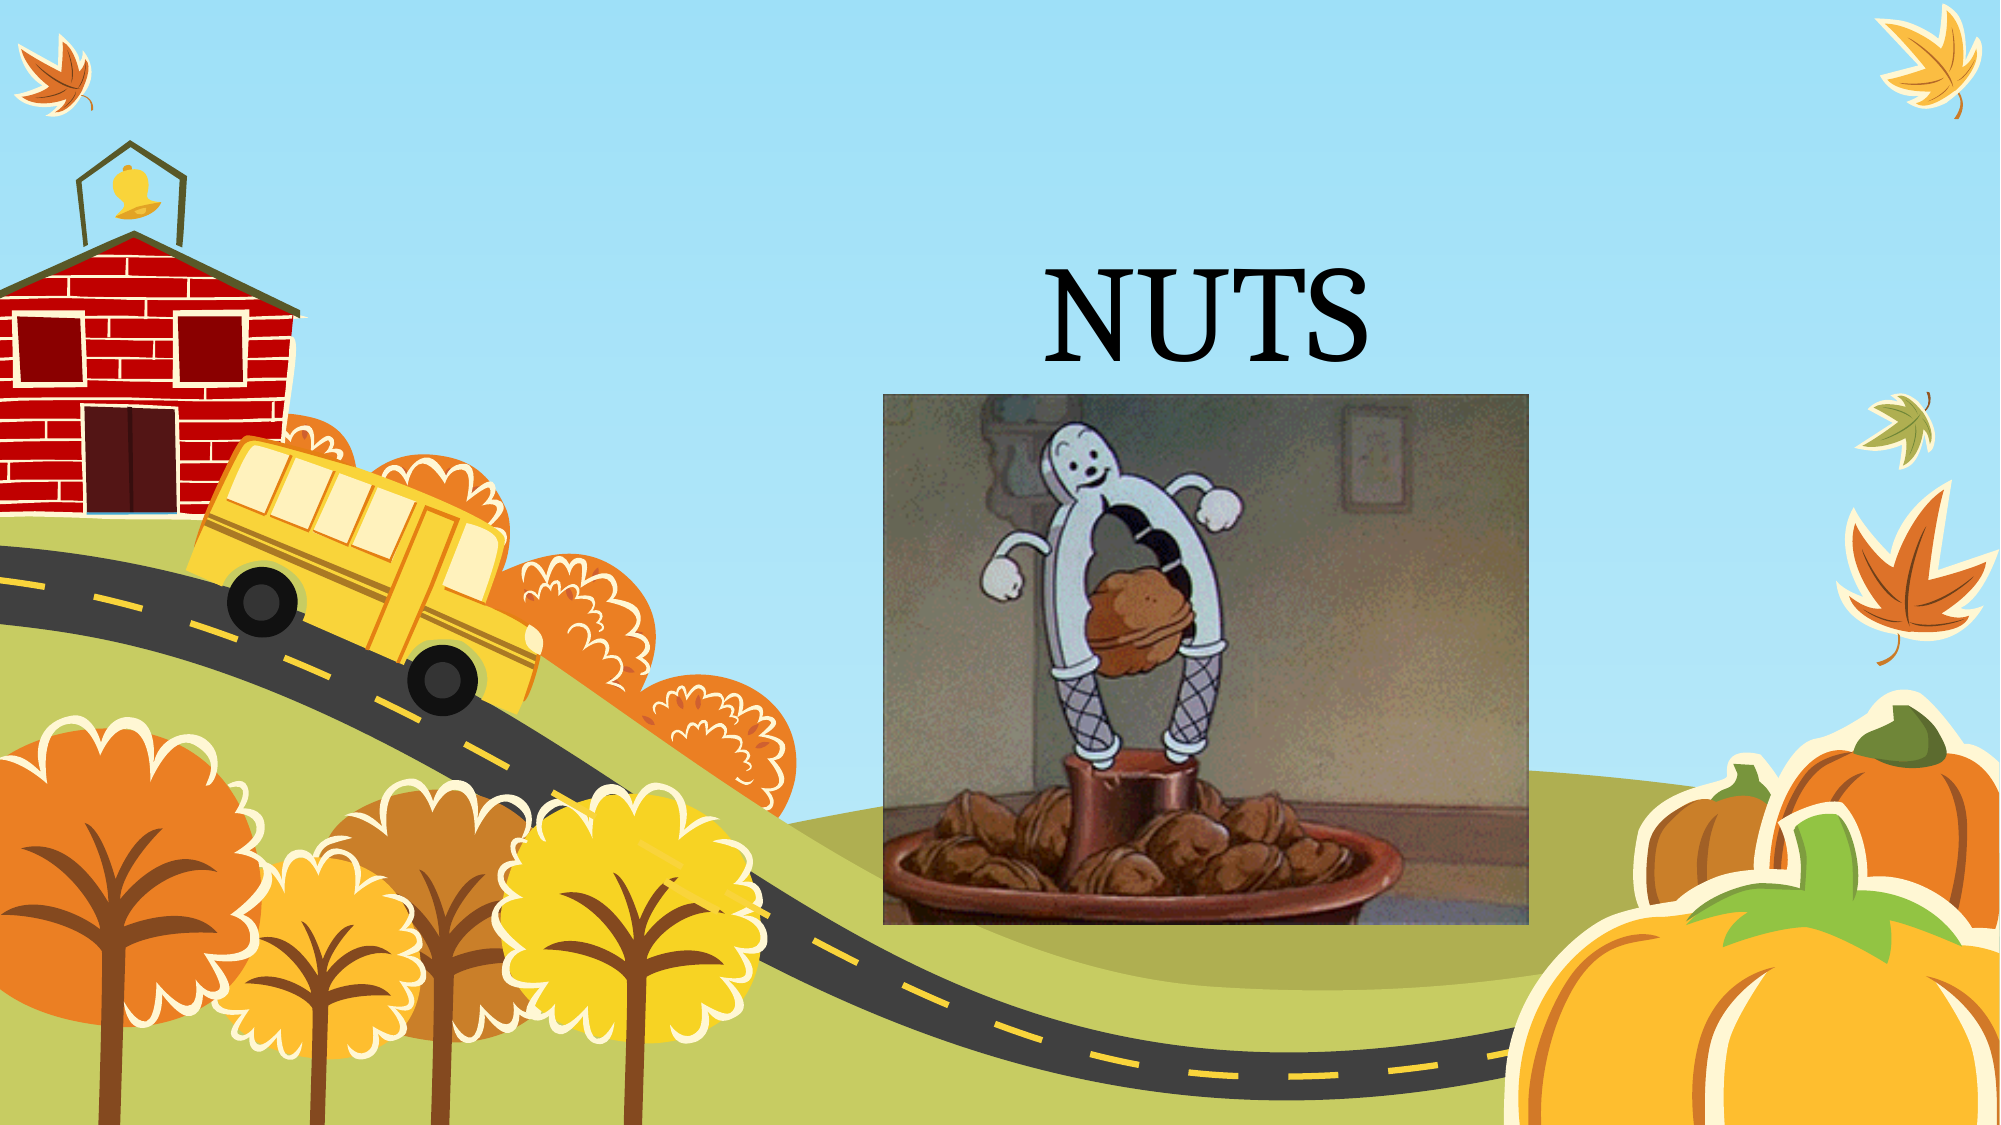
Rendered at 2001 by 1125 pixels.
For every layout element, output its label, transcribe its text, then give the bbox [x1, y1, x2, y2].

picture [883, 394, 1529, 926]
title NUTS [436, 42, 1976, 399]
